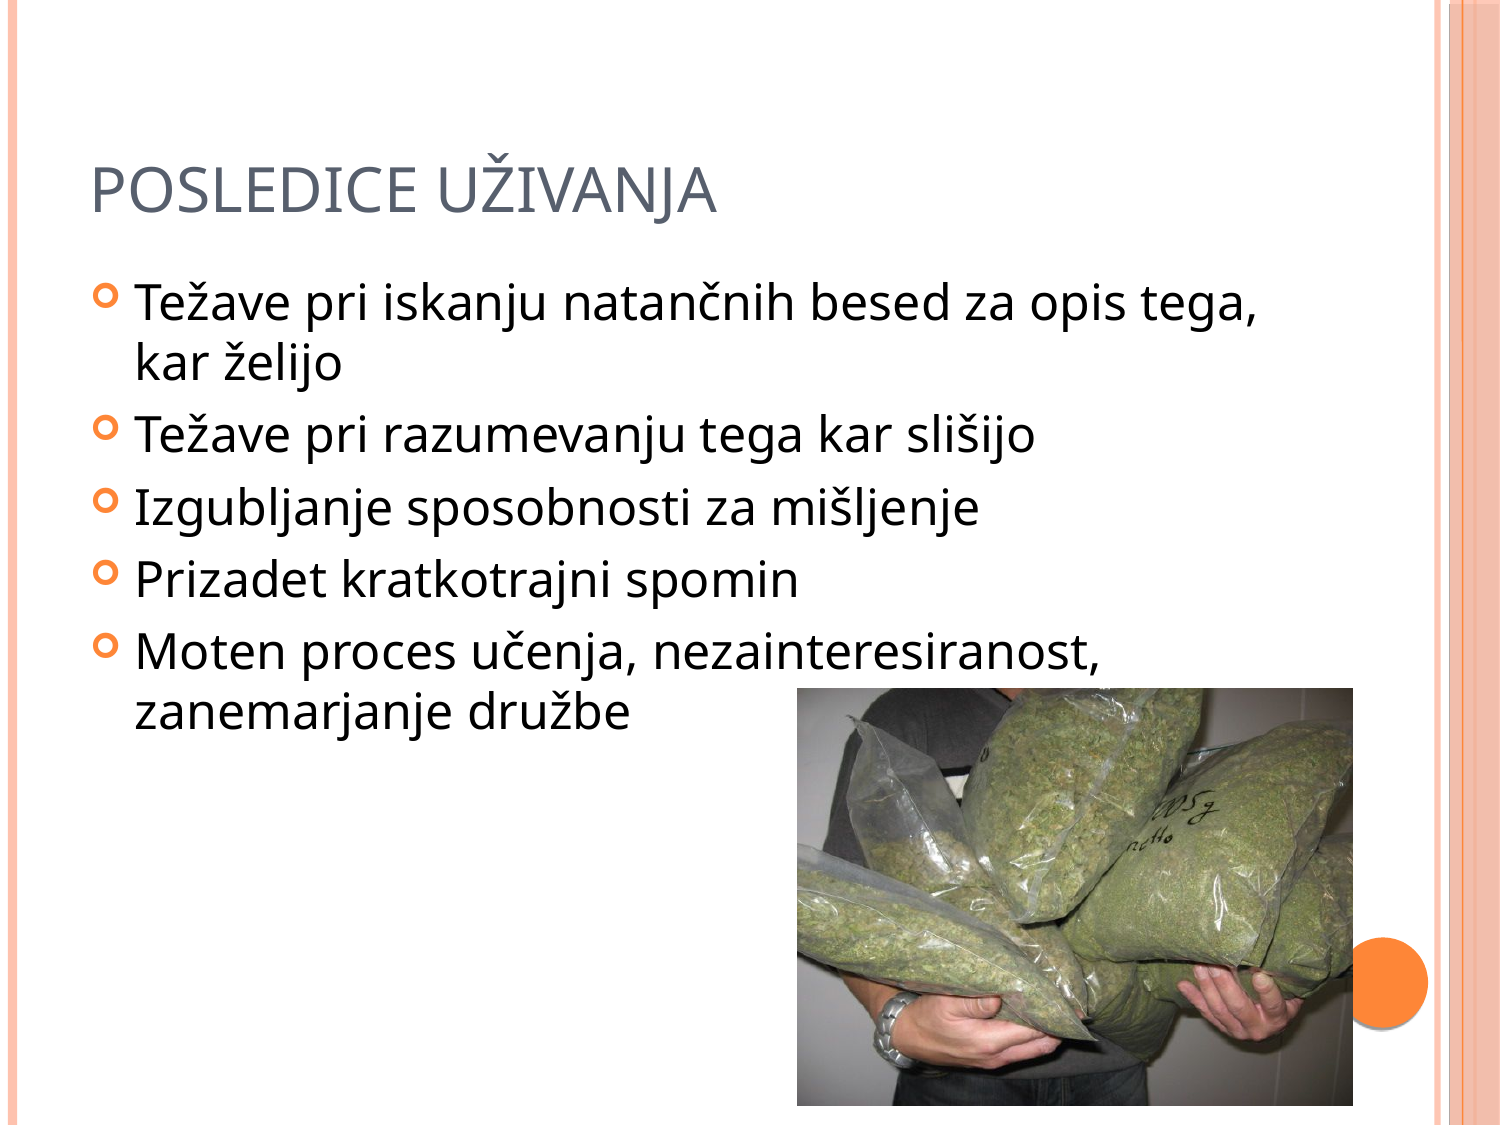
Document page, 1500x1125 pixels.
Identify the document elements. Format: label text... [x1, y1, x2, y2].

title POSLEDICE UŽIVANJA [75, 45, 1300, 233]
picture [797, 688, 1353, 1106]
list Težave pri iskanju natančnih besed za opis tega, kar želijo Težave pri razumevanju tega kar slišijo Izgubljanje sposobnosti za mišljenje Prizadet kratkotrajni spomin Moten proces učenja, nezainteresiranost, zanemarjanje družbe [75, 262, 1300, 1062]
